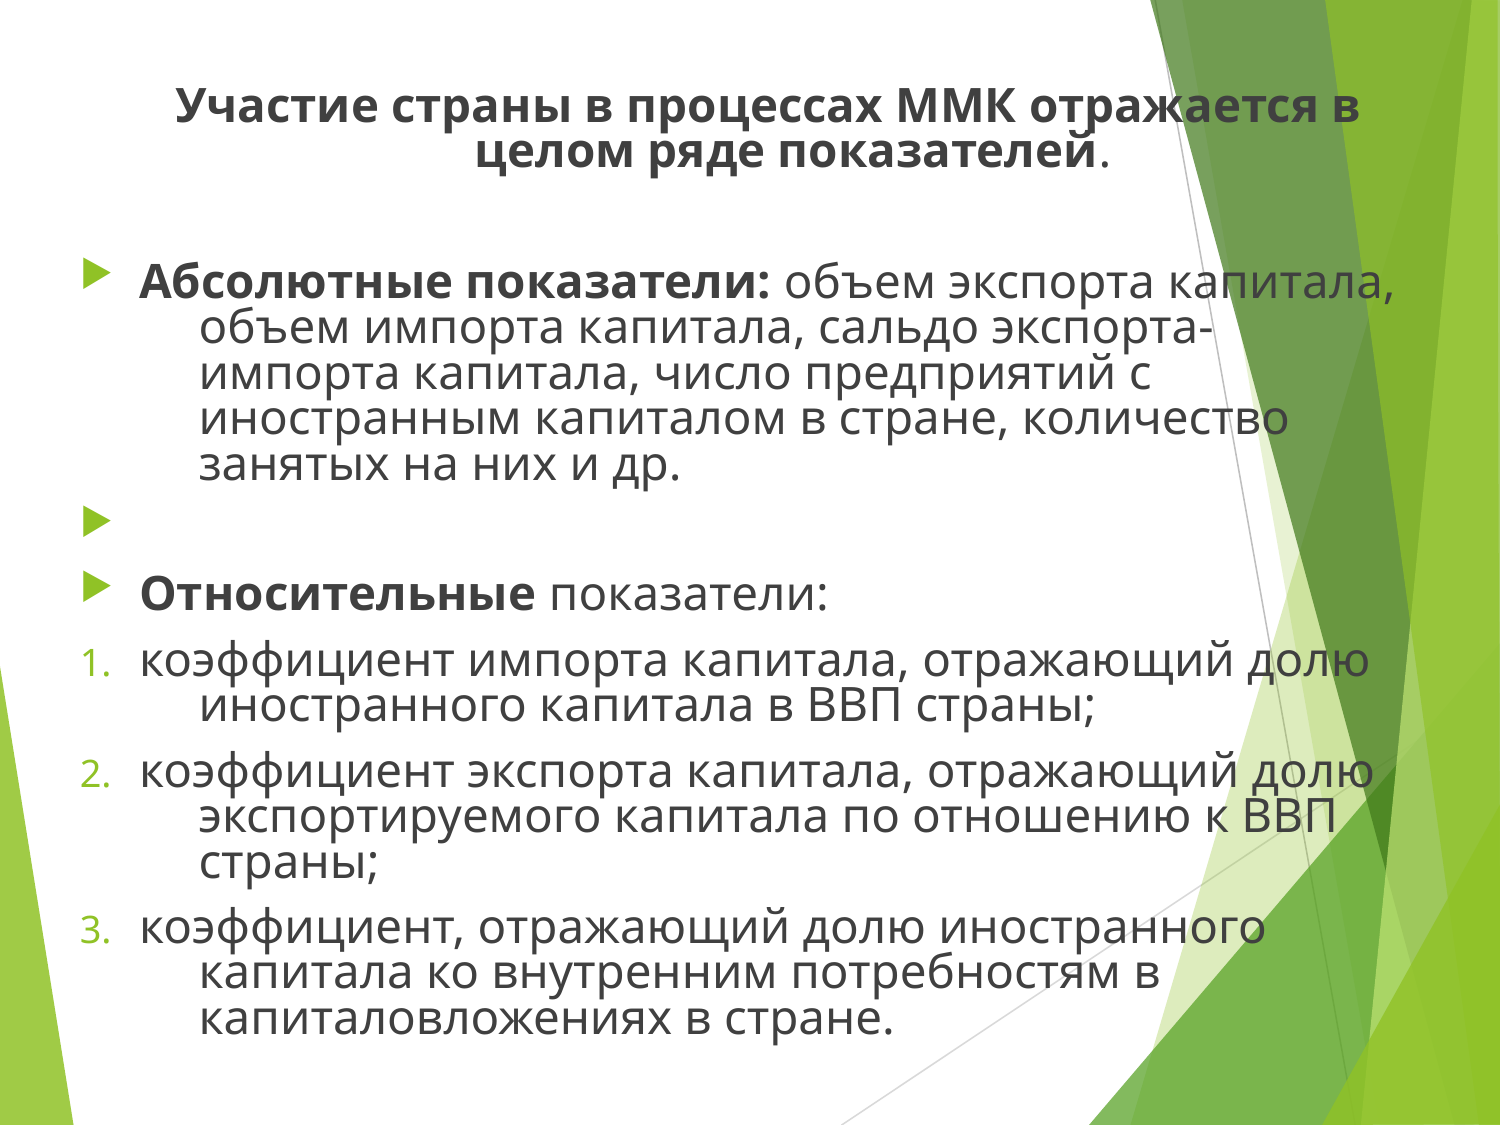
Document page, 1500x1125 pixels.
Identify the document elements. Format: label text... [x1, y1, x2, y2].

list Участие страны в процессах ММК отражается в целом ряде показателей. Абсолютные показатели: объем экспорта капитала, объем импорта капитала, сальдо экспорта-импорта капитала, число предприятий с иностранным капиталом в стране, количество занятых на них и др. Относительные показатели: коэффициент импорта капитала, отражающий долю иностранного капитала в ВВП страны; коэффициент экспорта капитала, отражающий долю экспортируемого капитала по отношению к ВВП страны; коэффициент, отражающий долю иностранного капитала ко внутренним потребностям в капиталовложениях в стране. [64, 78, 1415, 1059]
